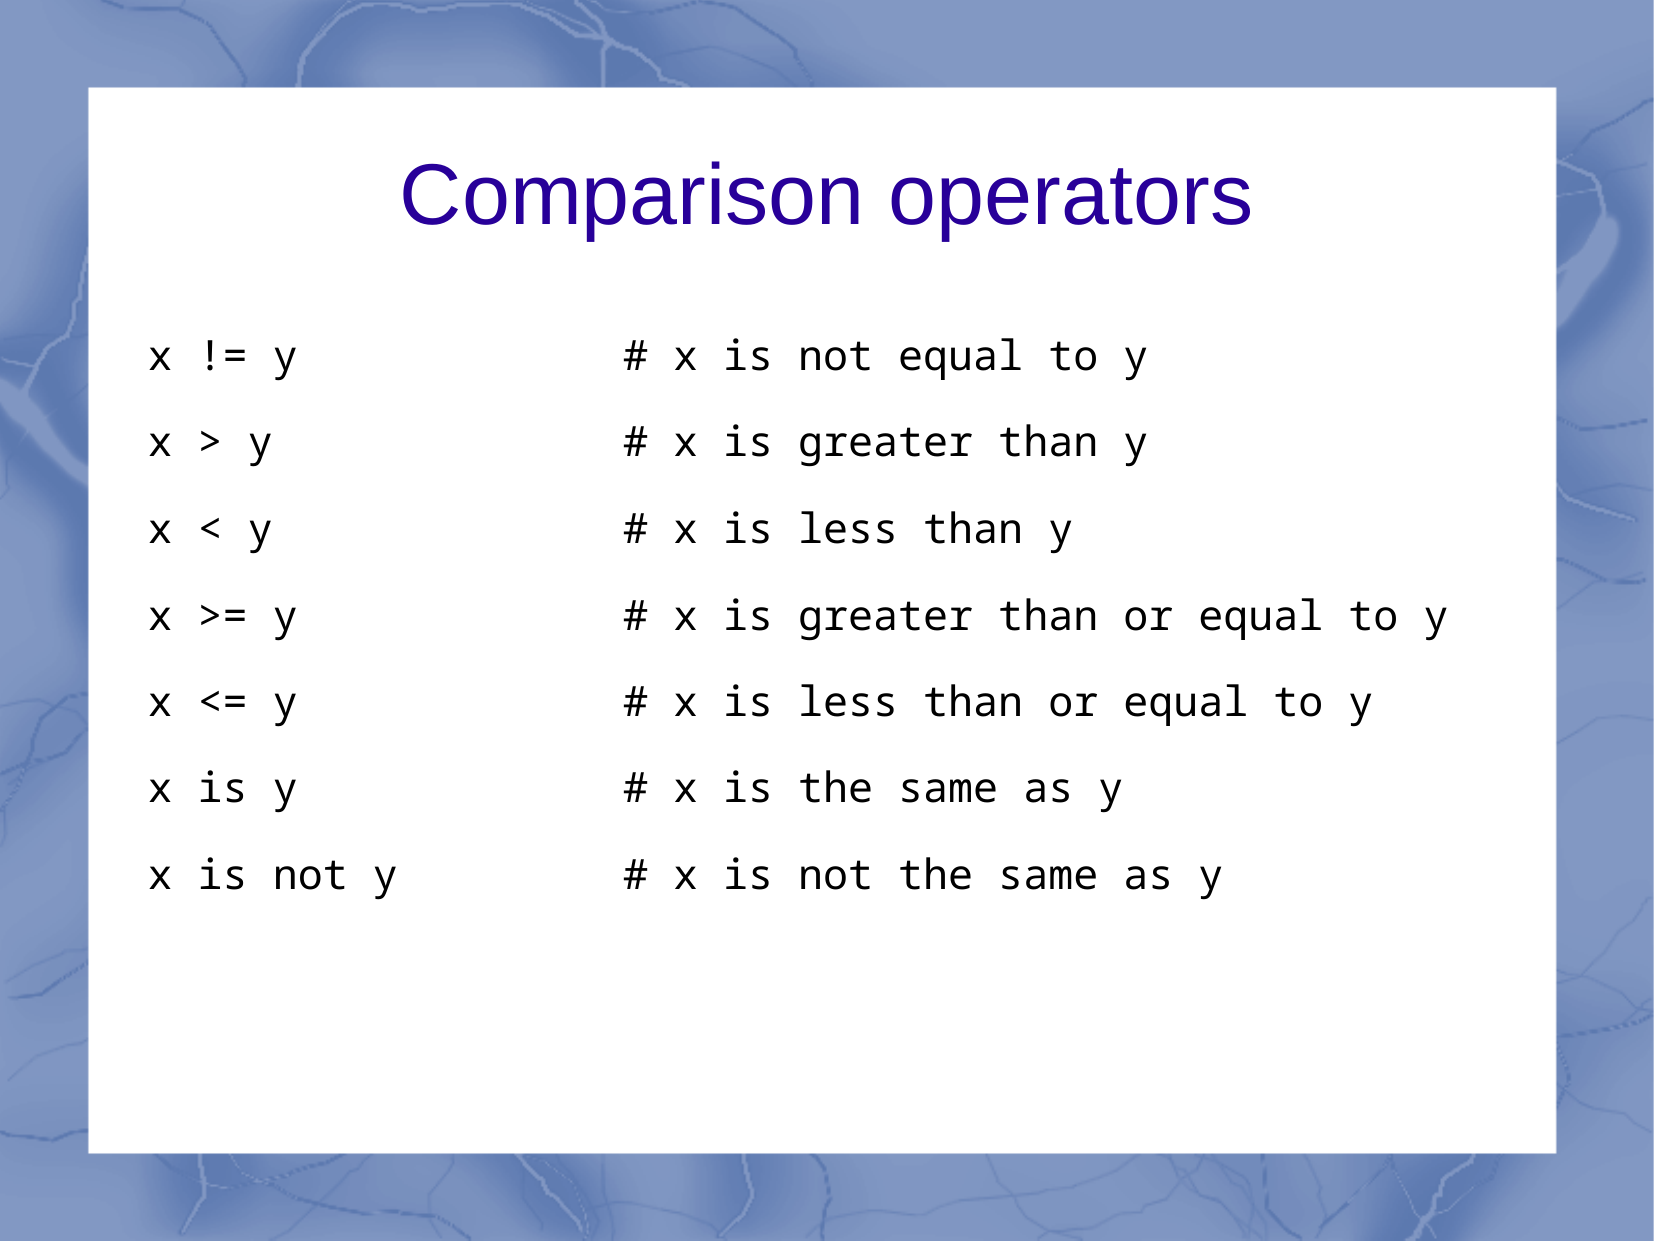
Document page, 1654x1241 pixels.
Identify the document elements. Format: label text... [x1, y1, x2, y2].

list x != y # x is not equal to y x > y # x is greater than y x < y # x is less than y x >= y # x is greater than or equal to y x <= y # x is less than or equal to y x is y # x is the same as y x is not y # x is not the same as y [147, 325, 1506, 1045]
title Comparison operators [118, 90, 1536, 298]
picture [0, 0, 1654, 1241]
